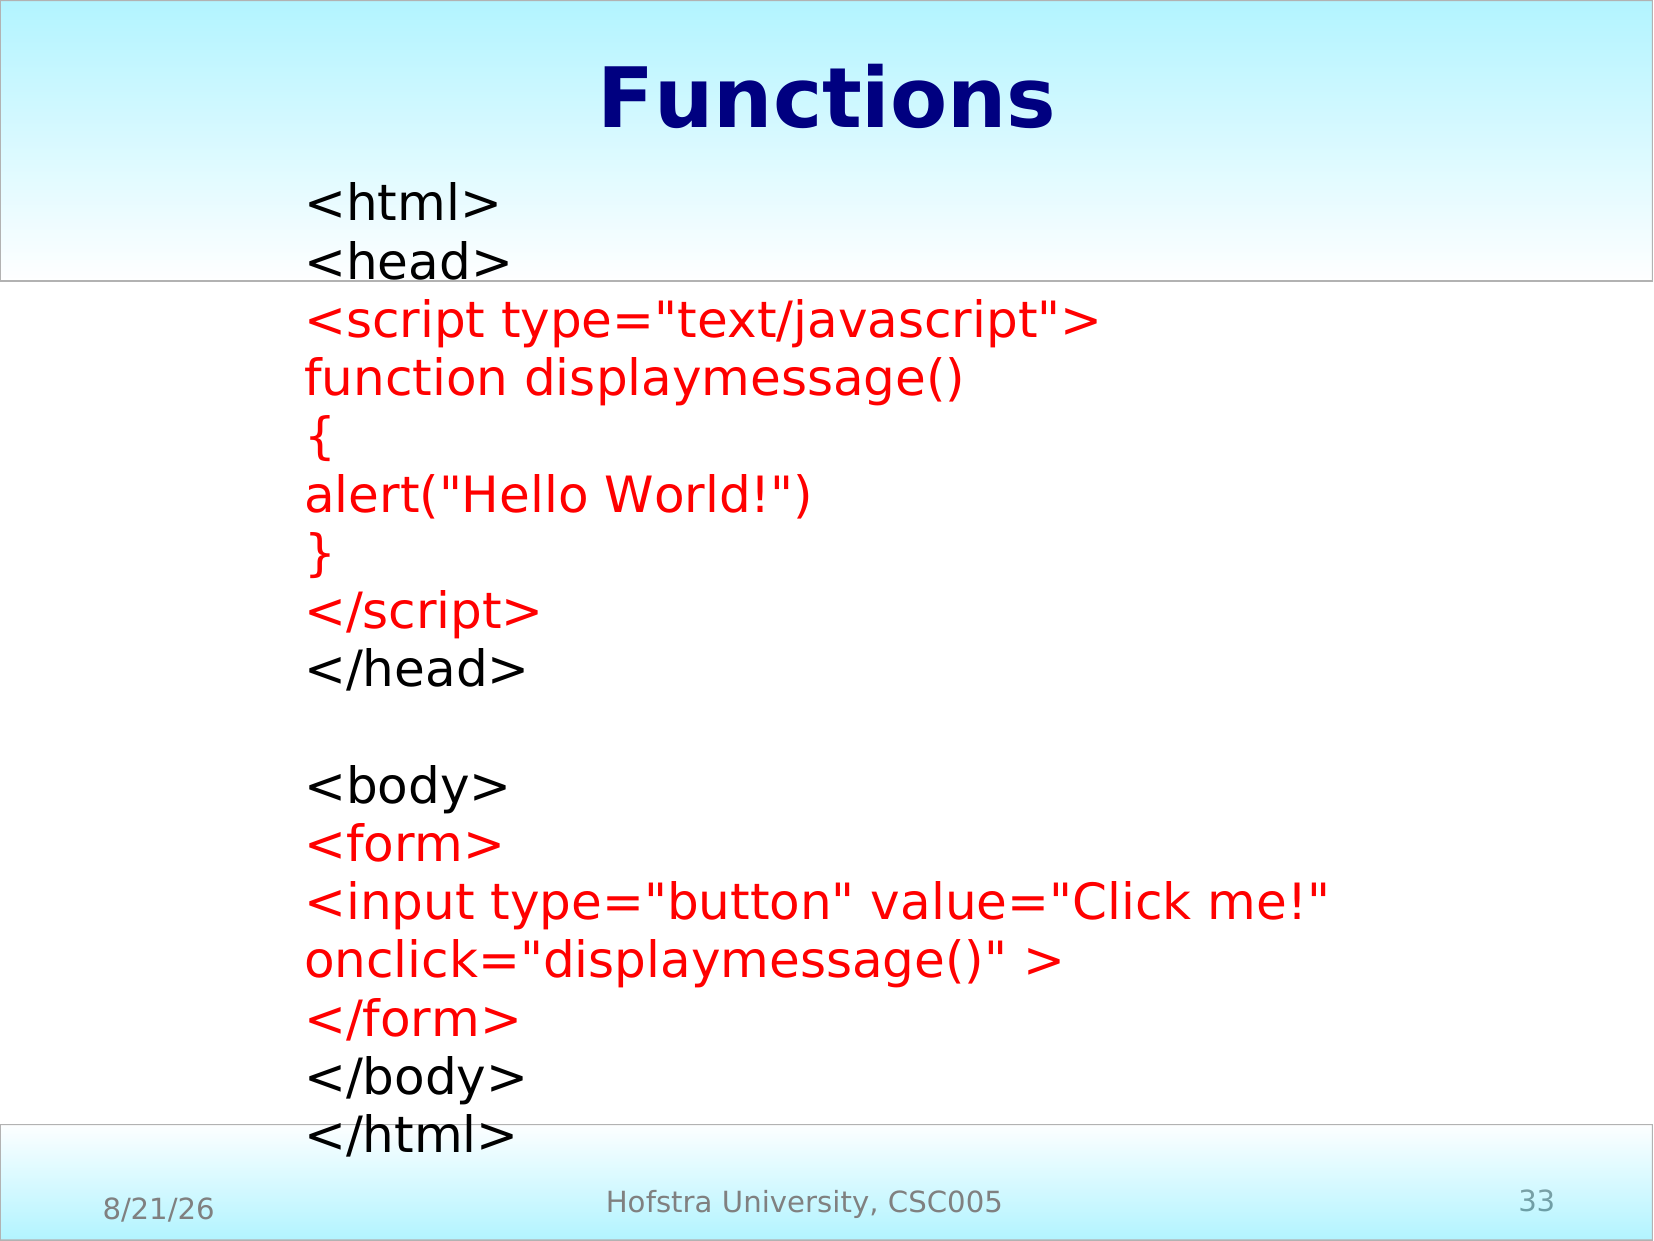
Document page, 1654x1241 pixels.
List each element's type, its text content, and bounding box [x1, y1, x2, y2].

text_box <html> <head> <script type="text/javascript"> function displaymessage() { alert("Hello World!") } </script> </head> <body> <form> <input type="button" value="Click me!" onclick="displaymessage()" > </form> </body> </html> [289, 167, 1346, 1172]
title Functions [78, 10, 1576, 188]
